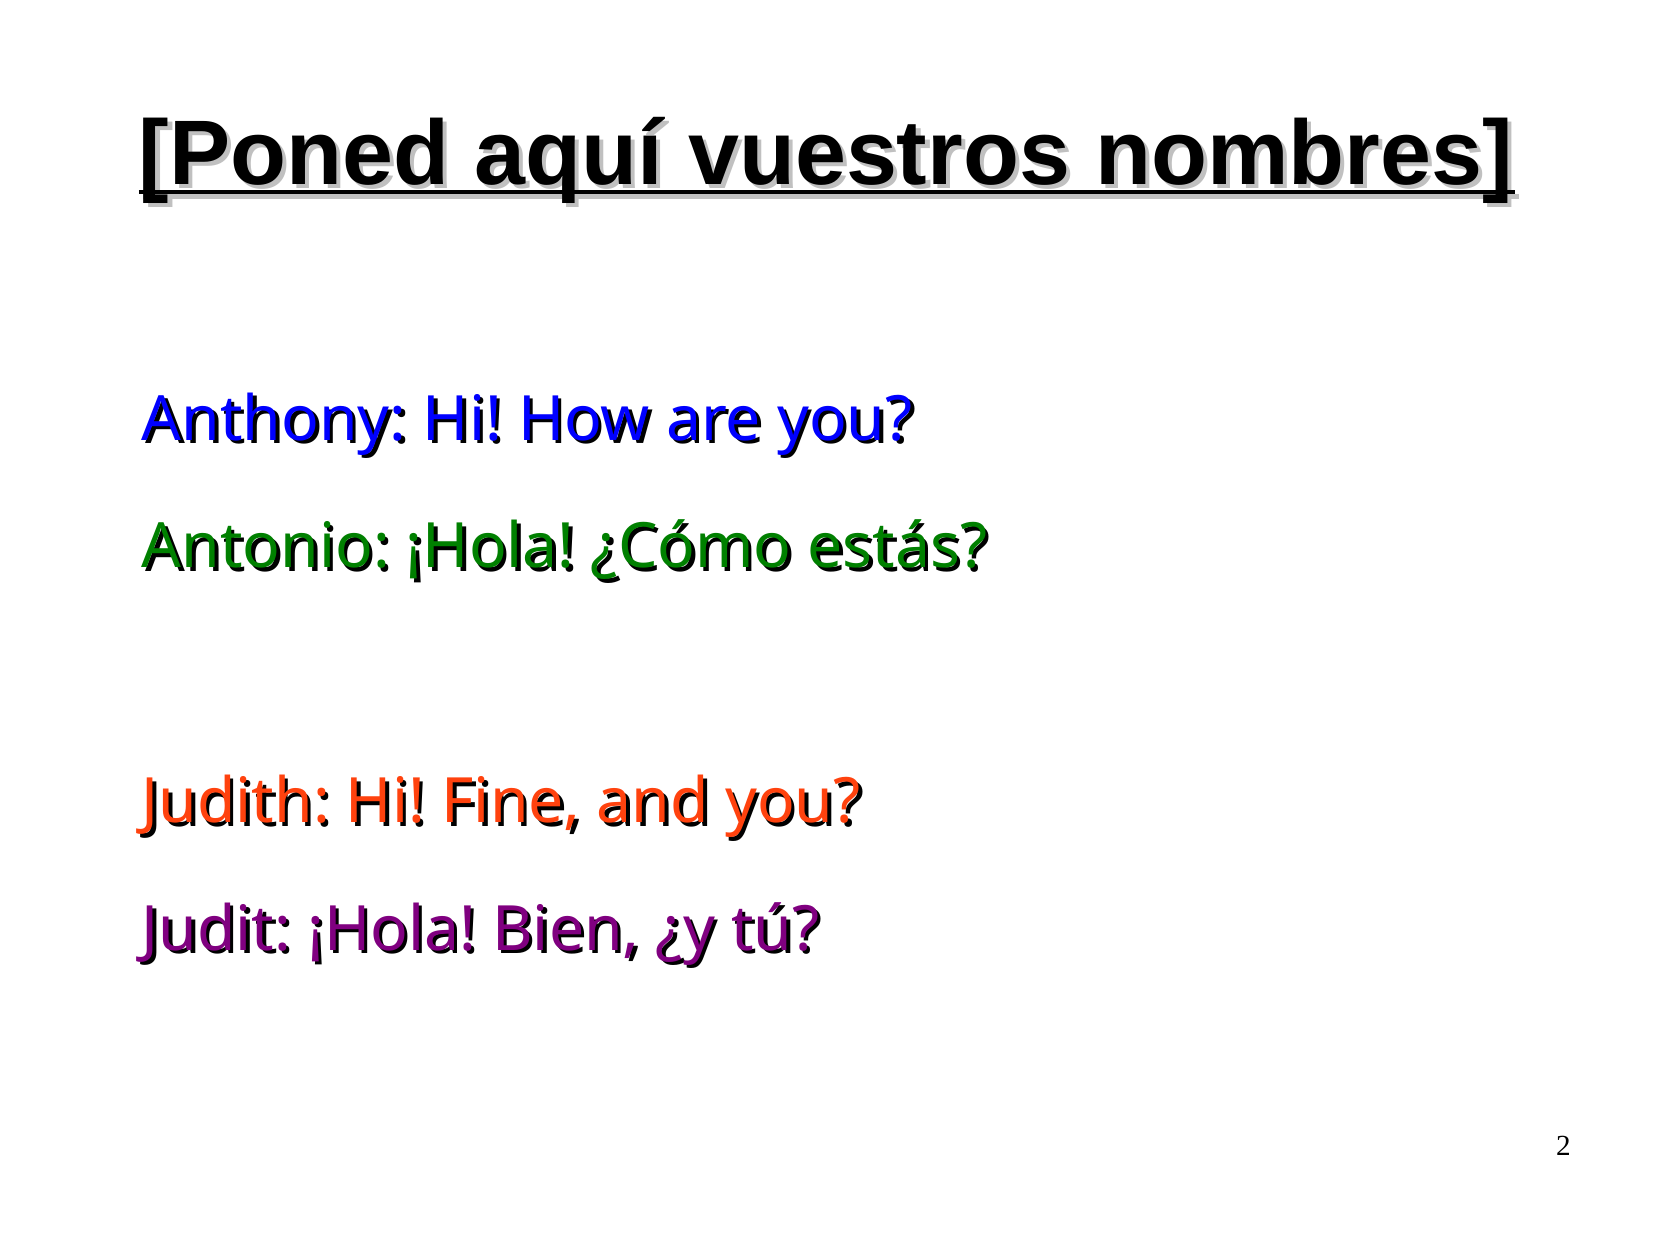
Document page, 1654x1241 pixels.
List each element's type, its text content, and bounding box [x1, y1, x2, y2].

title [Poned aquí vuestros nombres] [82, 49, 1571, 257]
subtitle Anthony: Hi! How are you? Antonio: ¡Hola! ¿Cómo estás? Judith: Hi! Fine, and you? Judit: ¡Hola! Bien, ¿y tú? [82, 290, 1538, 1010]
